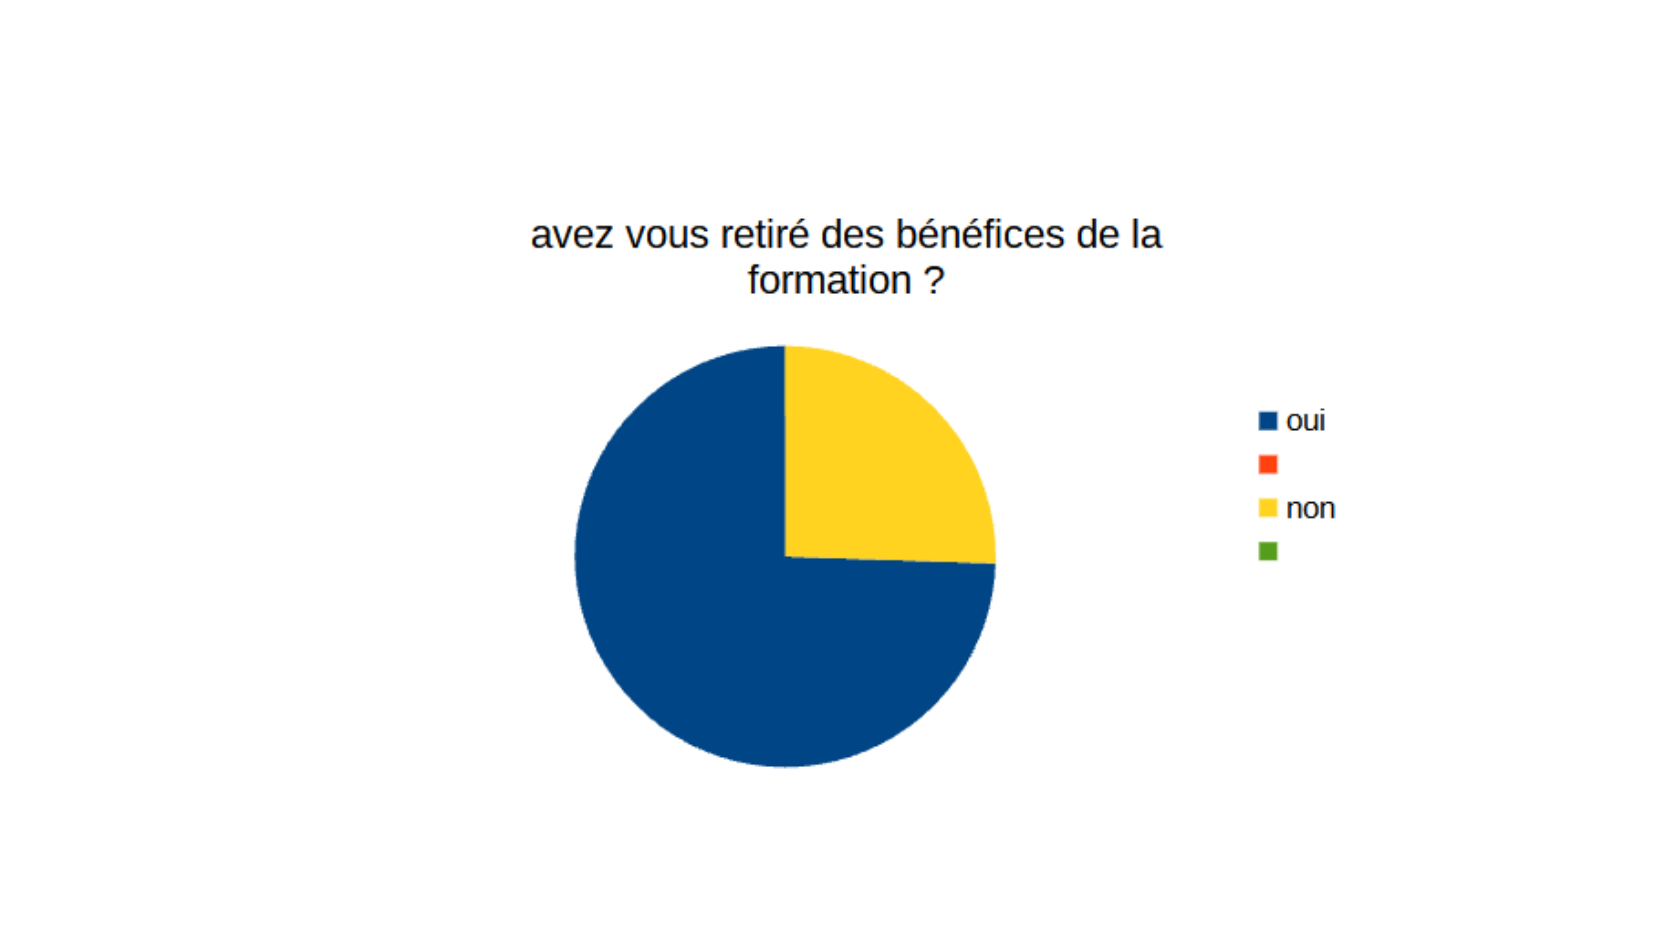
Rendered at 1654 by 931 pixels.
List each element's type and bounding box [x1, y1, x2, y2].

picture [321, 177, 1374, 798]
